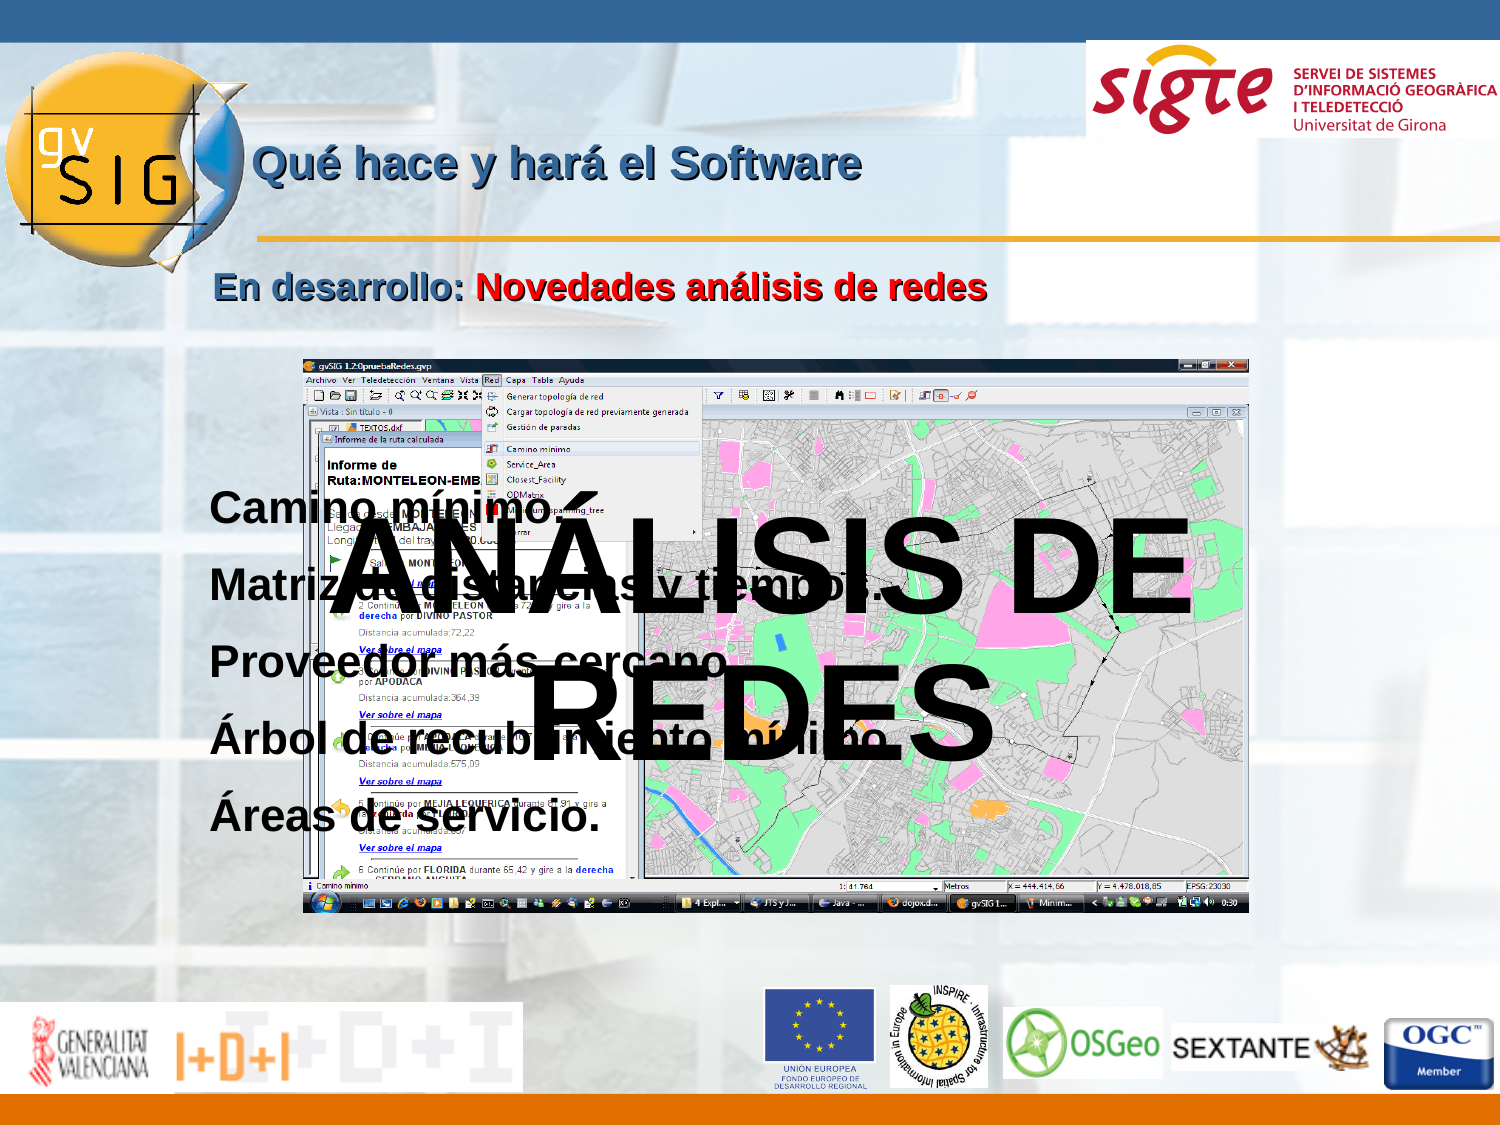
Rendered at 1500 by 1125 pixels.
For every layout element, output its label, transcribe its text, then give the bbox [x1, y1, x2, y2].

picture [1086, 40, 1500, 131]
text_box Qué hace y hará el Software [236, 131, 1500, 199]
picture [1003, 1007, 1163, 1079]
picture [303, 359, 1249, 449]
text_box Camino mínimo. Matriz de distancias y tiempos. Proveedor más cercano. Árbol de recubrimiento mínimo. Áreas de servicio. [182, 449, 1422, 487]
picture [303, 863, 1249, 913]
picture [0, 1002, 523, 1094]
text_box En desarrollo: Novedades análisis de redes [197, 259, 1500, 321]
picture [0, 49, 250, 276]
text_box Camino mínimo. Matriz de distancias y tiempos. Proveedor más cercano. Árbol de recubrimiento mínimo. Áreas de servicio. [182, 812, 1422, 863]
picture [890, 985, 988, 1088]
text_box ANÁLISIS DE REDES [74, 487, 1450, 812]
picture [763, 987, 876, 1089]
picture [1384, 1018, 1494, 1090]
picture [1171, 1023, 1375, 1071]
